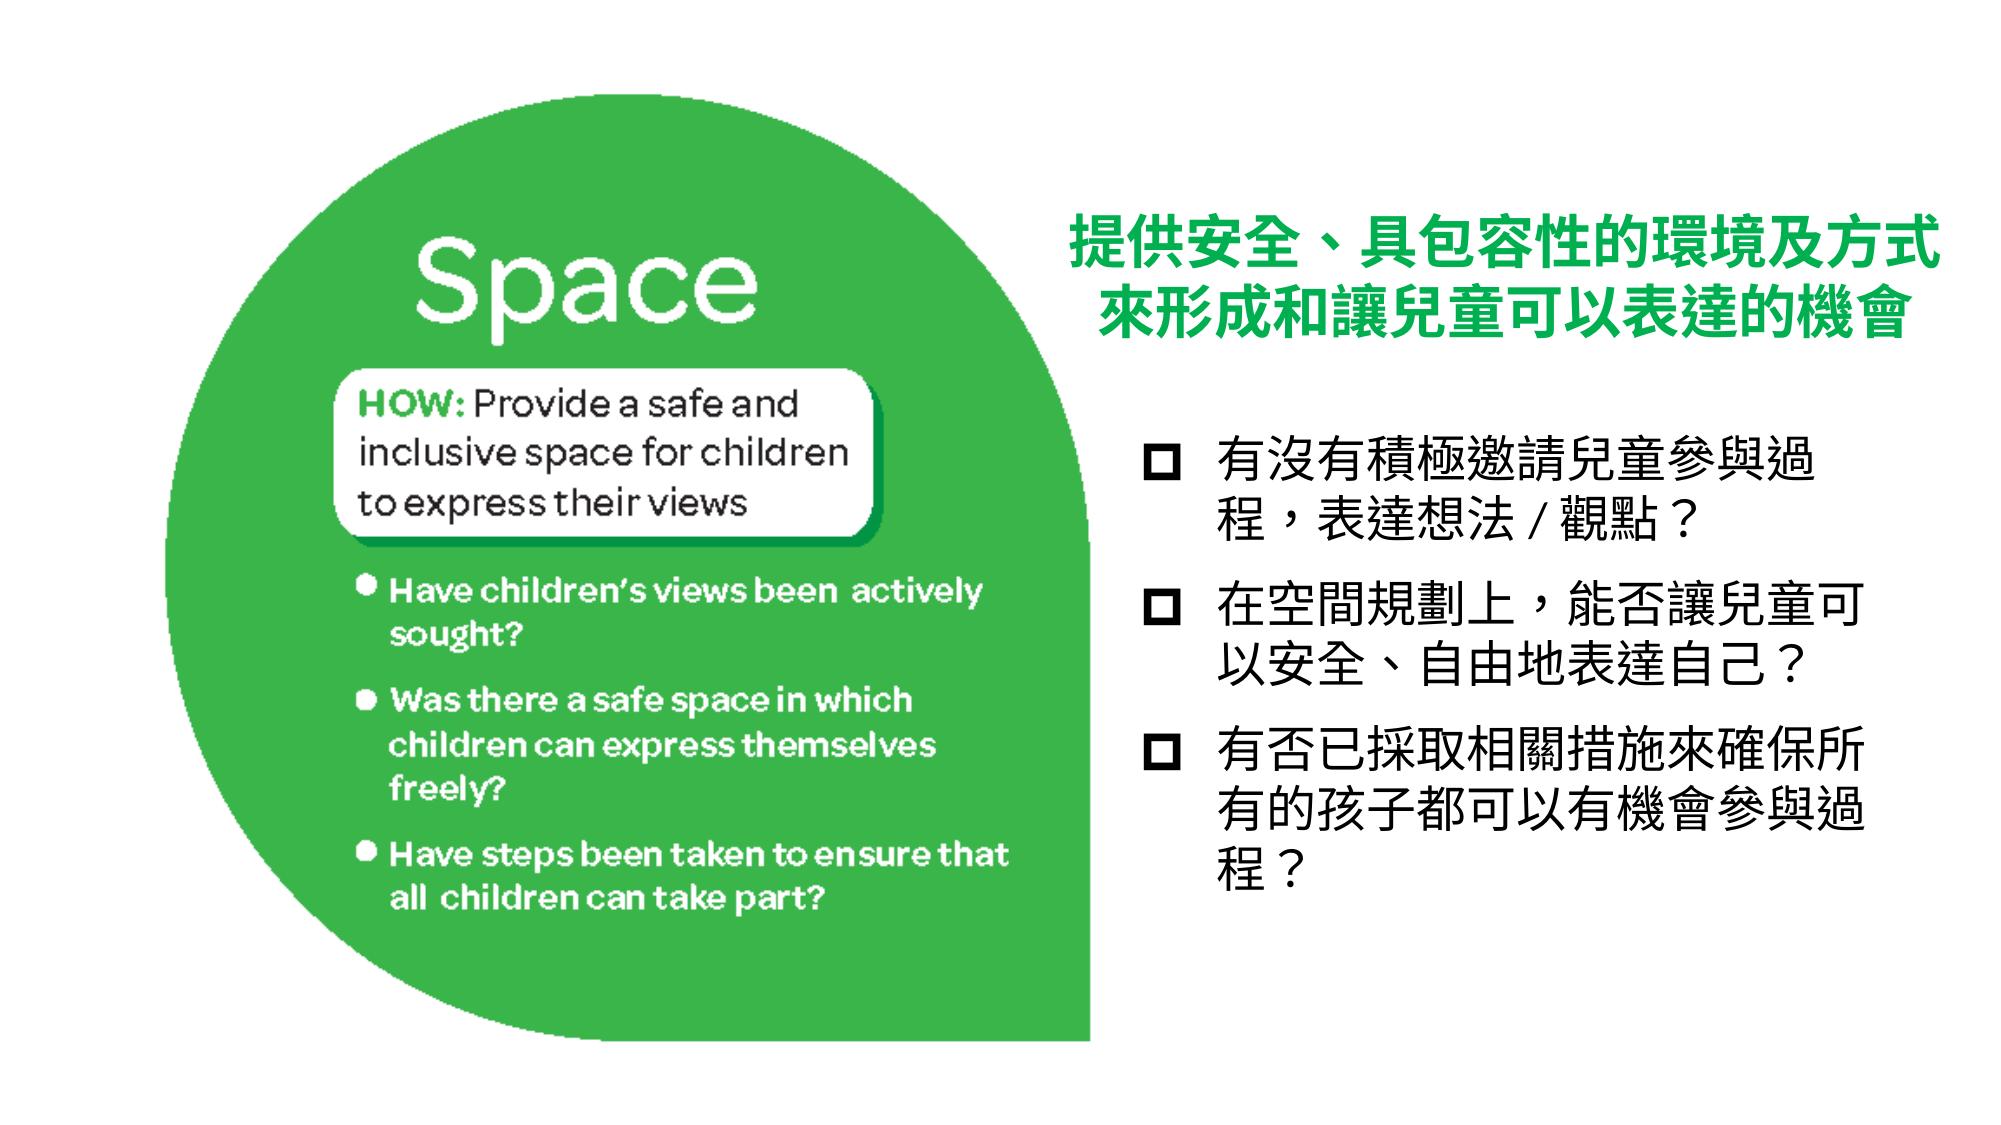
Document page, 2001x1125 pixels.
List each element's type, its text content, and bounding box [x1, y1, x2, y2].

text_box 有沒有積極邀請兒童參與過程，表達想法/觀點？ 在空間規劃上，能否讓兒童可以安全、自由地表達自己？ 有否已採取相關措施來確保所有的孩子都可以有機會參與過程？ [1126, 420, 1885, 991]
text_box 提供安全、具包容性的環境及方式來形成和讓兒童可以表達的機會 [1052, 198, 1959, 354]
picture [32, 60, 1127, 1059]
